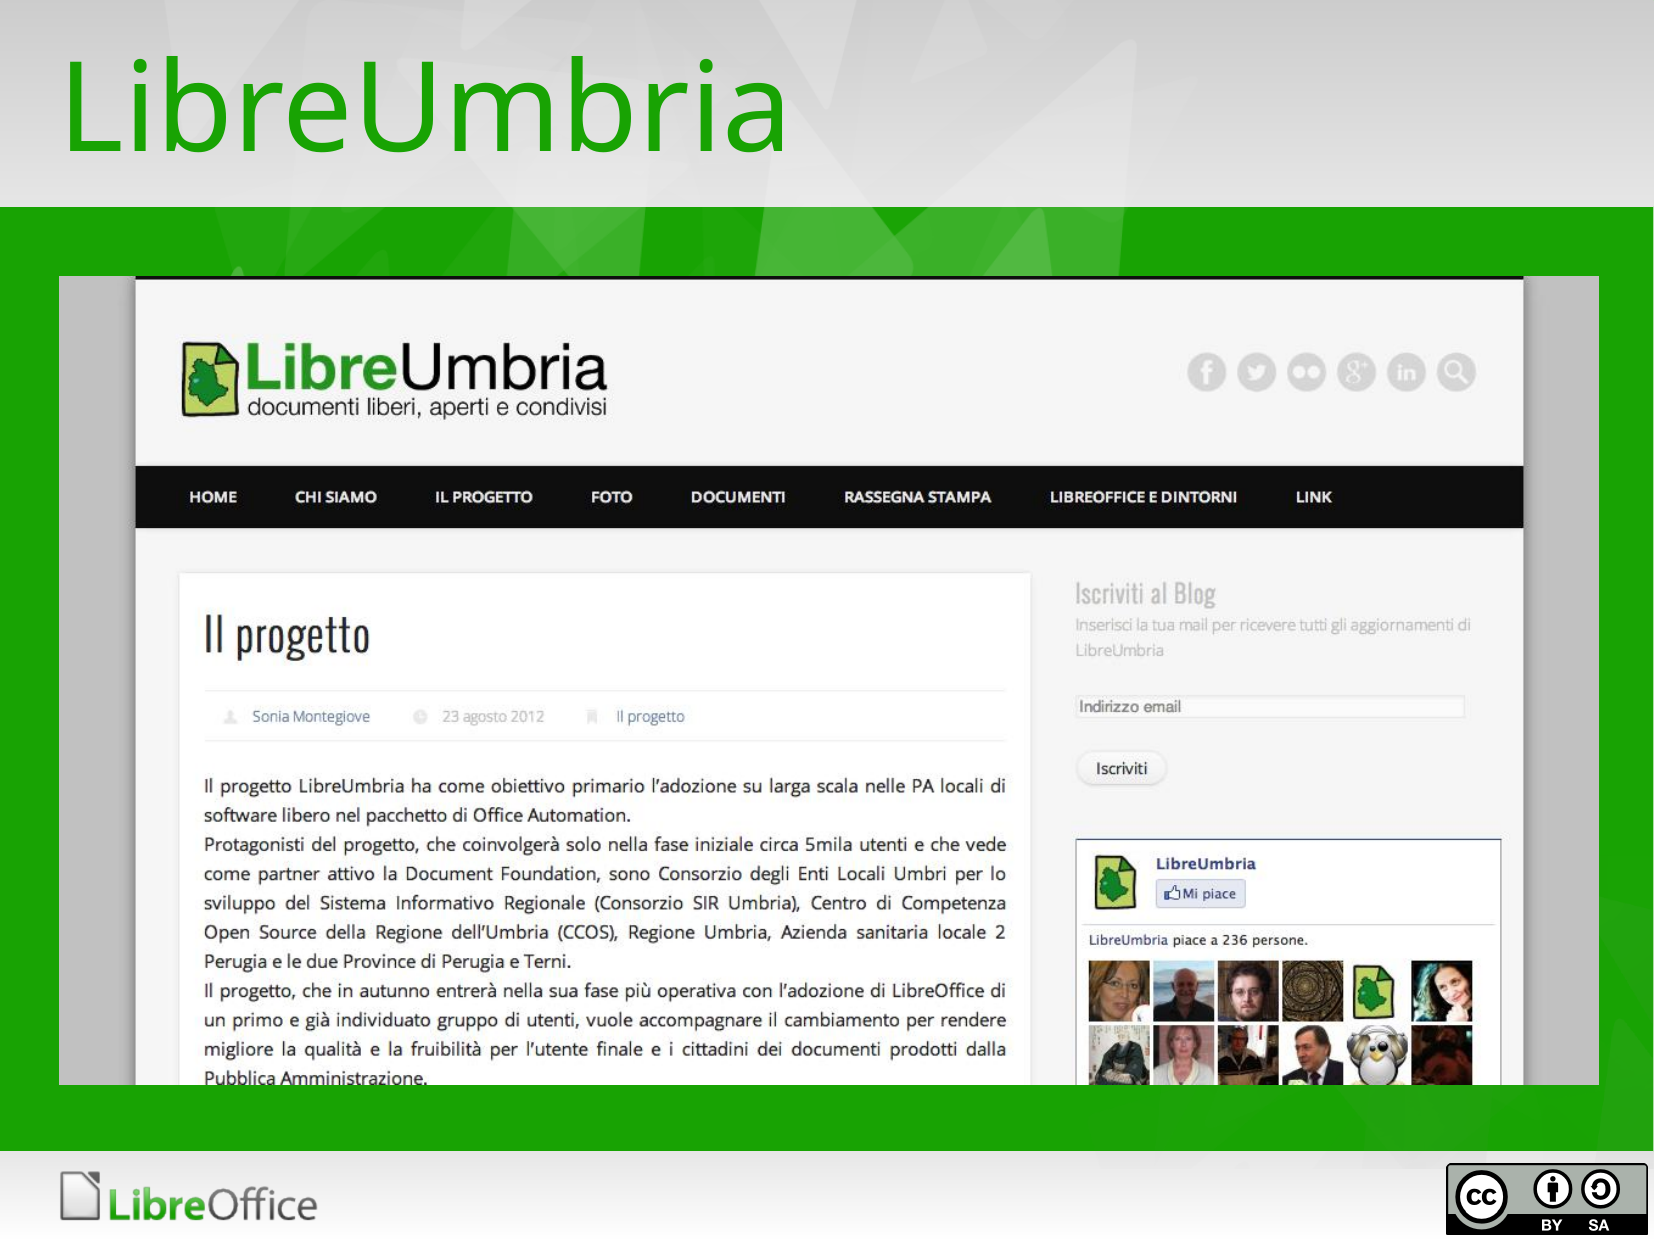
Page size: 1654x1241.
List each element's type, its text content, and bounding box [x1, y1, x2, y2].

picture [0, 0, 1654, 1235]
title LibreUmbria [59, 29, 1595, 178]
picture [41, 1152, 337, 1240]
